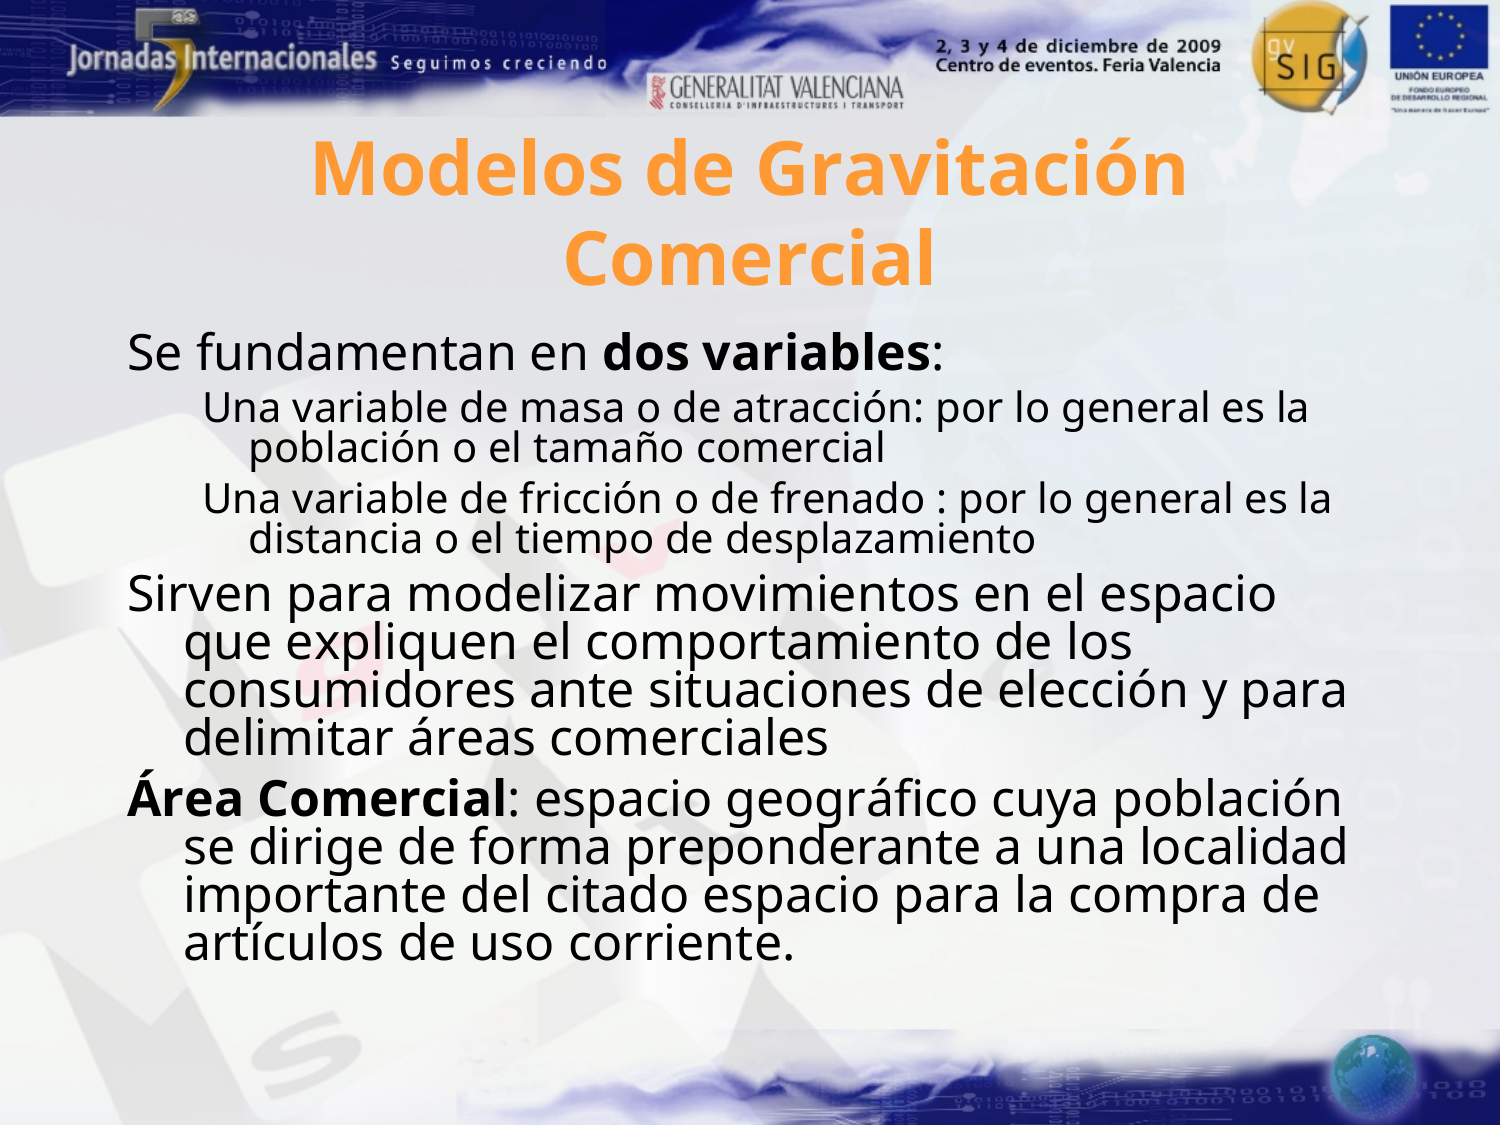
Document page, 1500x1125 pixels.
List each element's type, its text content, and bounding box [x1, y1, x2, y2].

text_box Modelos de Gravitación Comercial [112, 113, 1388, 309]
picture [0, 0, 1500, 1125]
text_box Se fundamentan en dos variables: Una variable de masa o de atracción: por lo general es la población o el tamaño comercial Una variable de fricción o de frenado : por lo general es la distancia o el tiempo de desplazamiento Sirven para modelizar movimientos en el espacio que expliquen el comportamiento de los consumidores ante situaciones de elección y para delimitar áreas comerciales Área Comercial: espacio geográfico cuya población se dirige de forma preponderante a una localidad importante del citado espacio para la compra de artículos de uso corriente. [112, 324, 1388, 1001]
